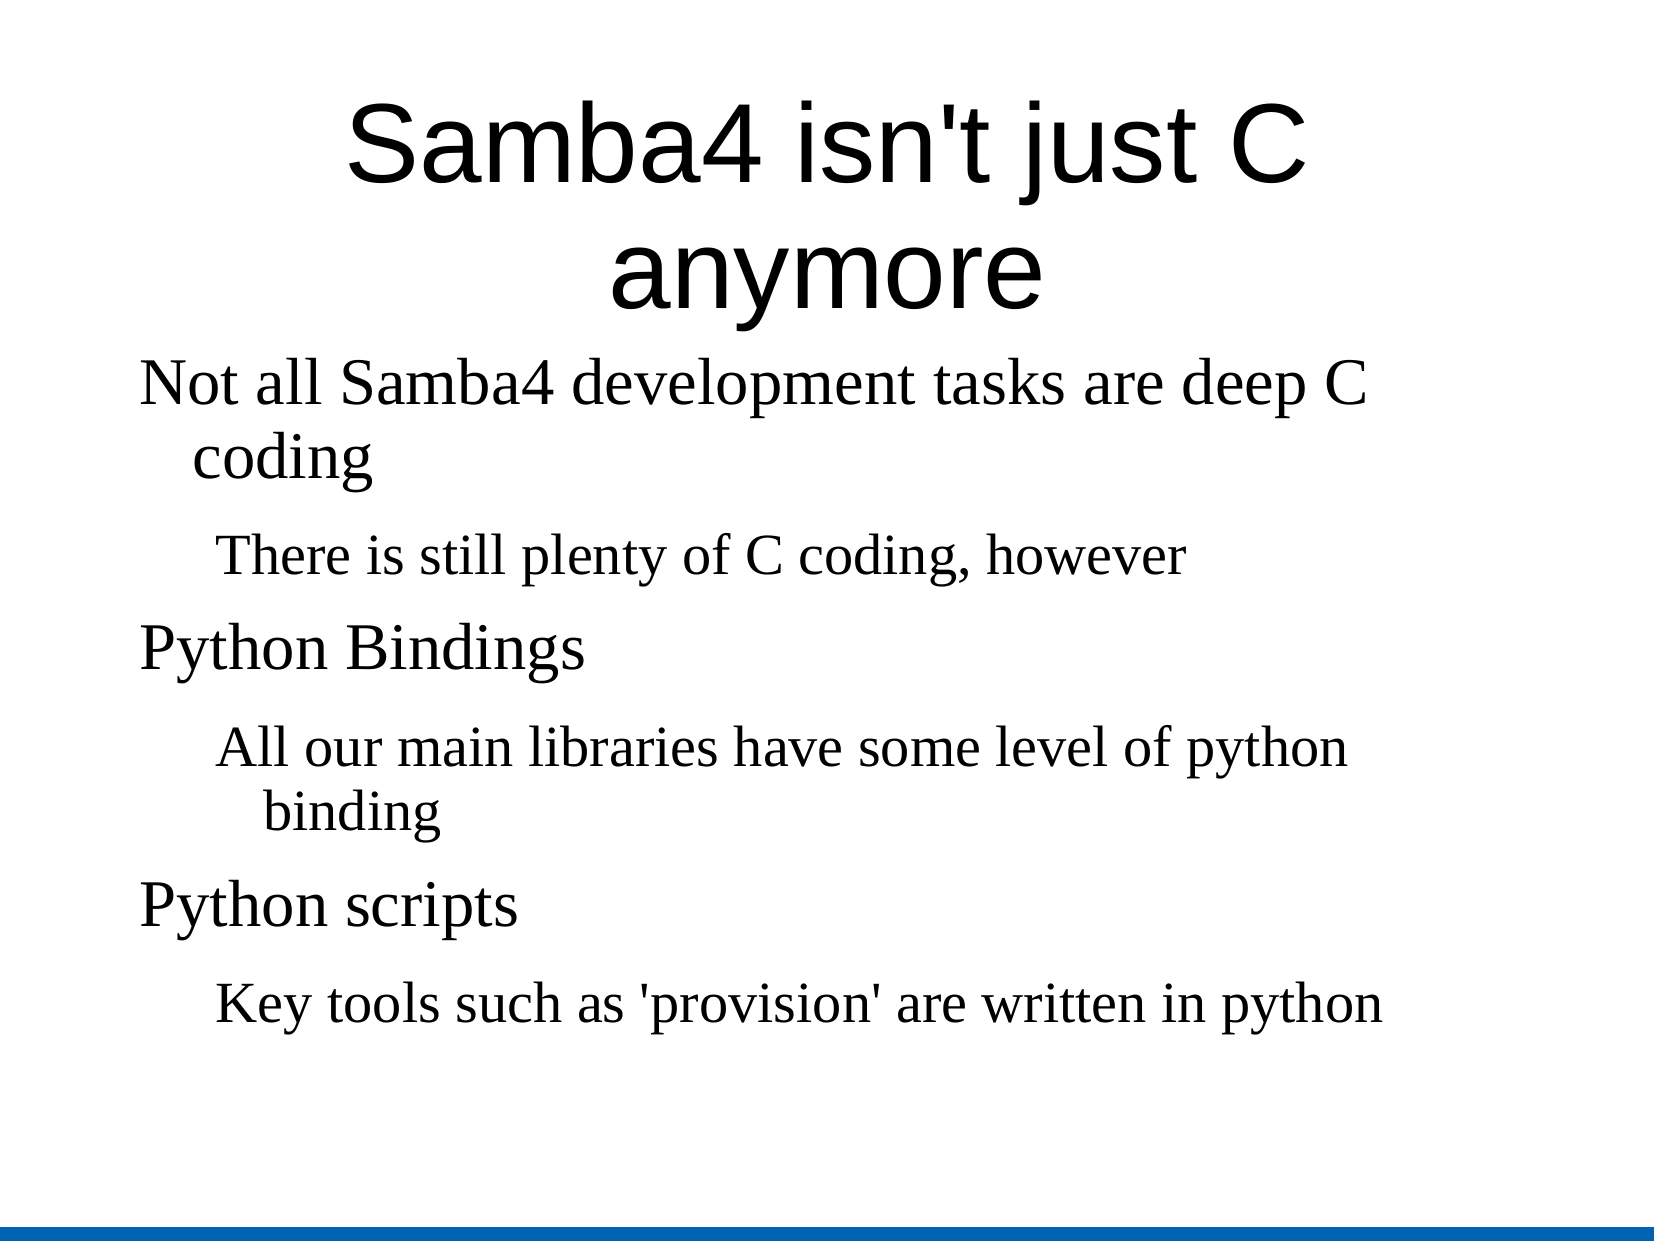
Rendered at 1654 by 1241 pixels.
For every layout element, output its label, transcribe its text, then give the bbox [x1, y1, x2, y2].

list Not all Samba4 development tasks are deep C coding There is still plenty of C coding, however Python Bindings All our main libraries have some level of python binding Python scripts Key tools such as 'provision' are written in python [121, 344, 1534, 1112]
title Samba4 isn't just C anymore [121, 66, 1534, 344]
